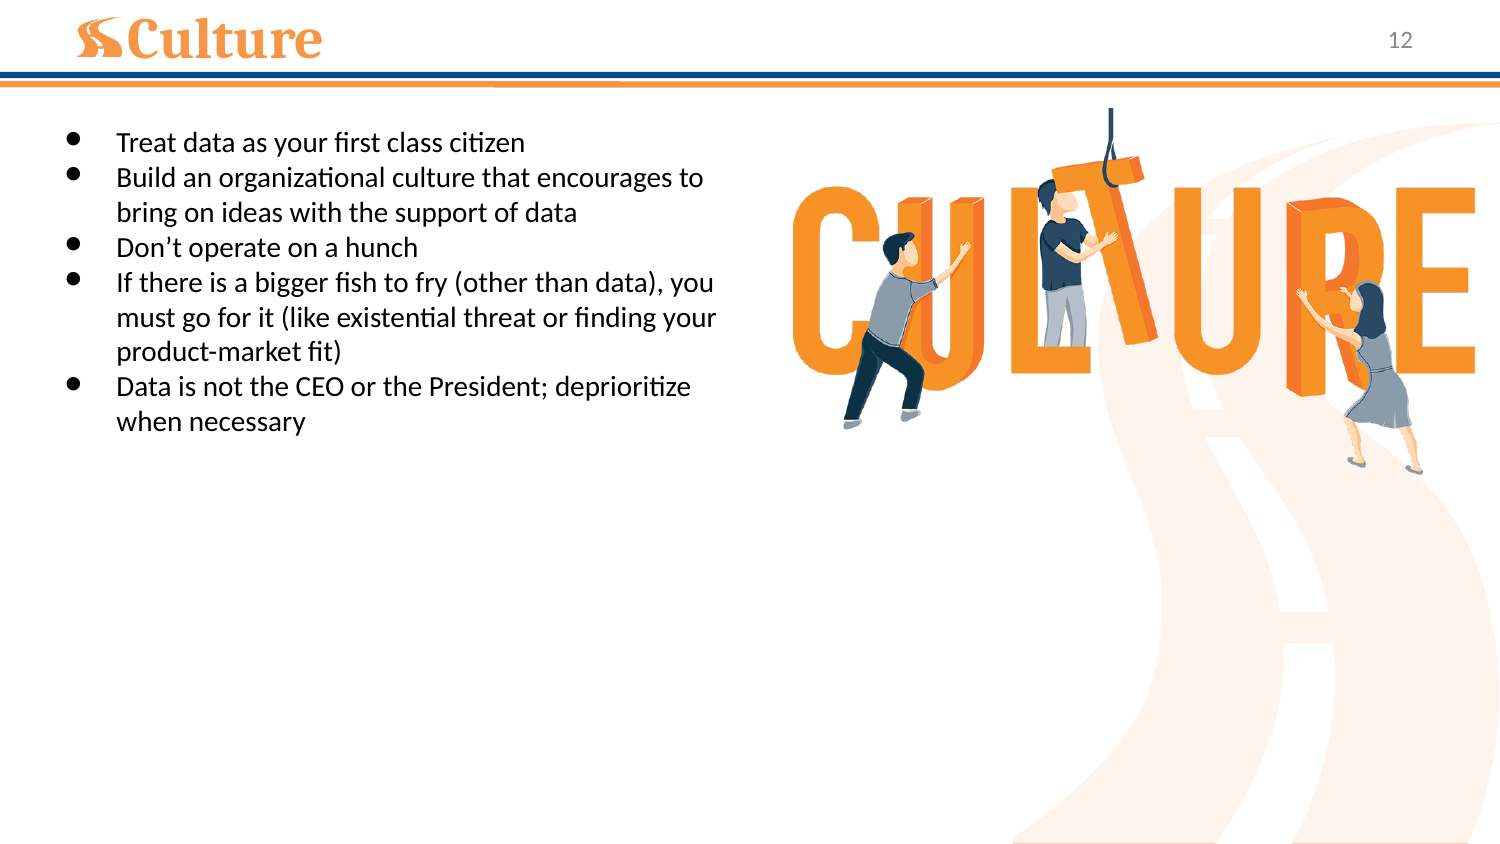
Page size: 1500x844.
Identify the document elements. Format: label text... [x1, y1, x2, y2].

title Culture [112, 9, 1013, 60]
picture [793, 93, 1500, 475]
text_box Treat data as your first class citizen Build an organizational culture that encourages to bring on ideas with the support of data Don’t operate on a hunch If there is a bigger fish to fry (other than data), you must go for it (like existential threat or finding your product-market fit) Data is not the CEO or the President; deprioritize when necessary [26, 108, 768, 818]
slide_number <number> [1078, 16, 1429, 61]
picture [68, 14, 112, 57]
